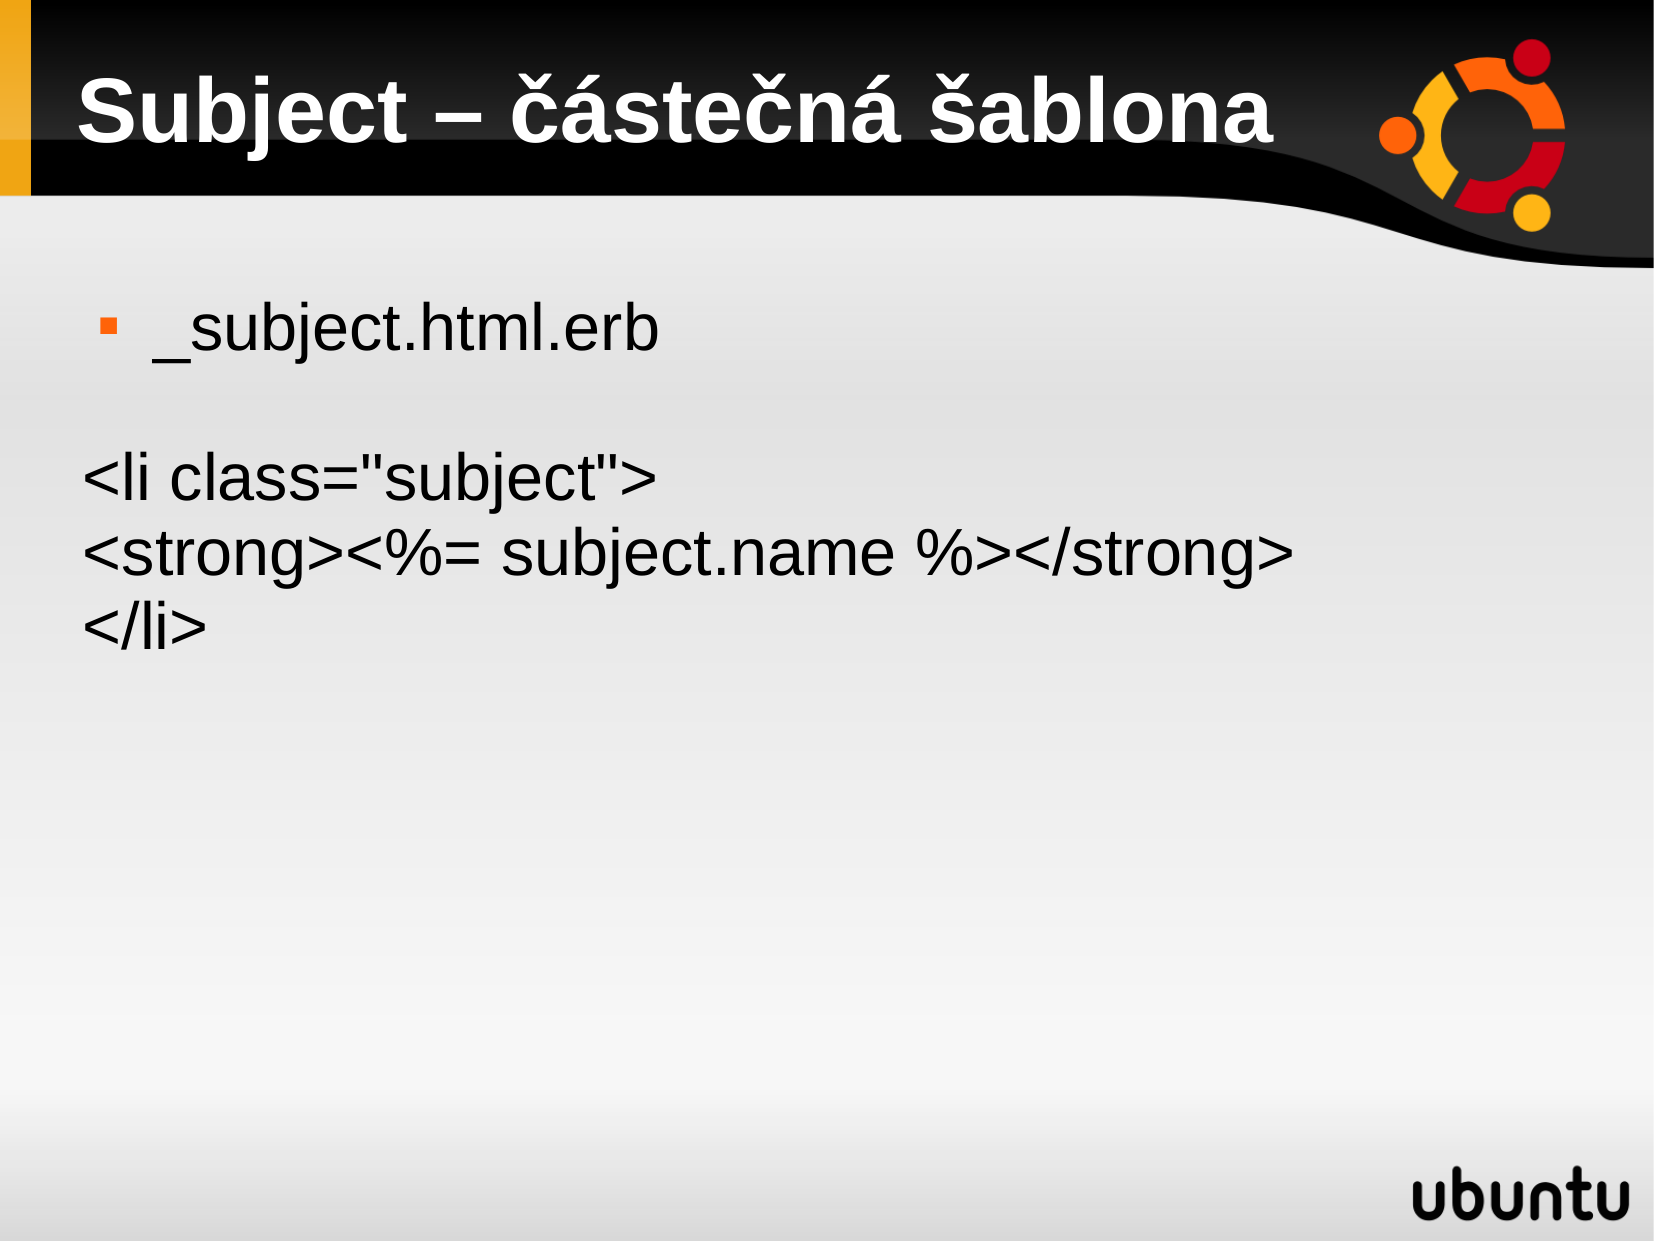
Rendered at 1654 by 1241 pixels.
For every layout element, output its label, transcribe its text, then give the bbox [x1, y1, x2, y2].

list _subject.html.erb <li class="subject"> <strong><%= subject.name %></strong> </li> [82, 290, 1571, 1094]
title Subject – částečná šablona [76, 14, 1565, 207]
picture [0, 0, 1654, 1241]
